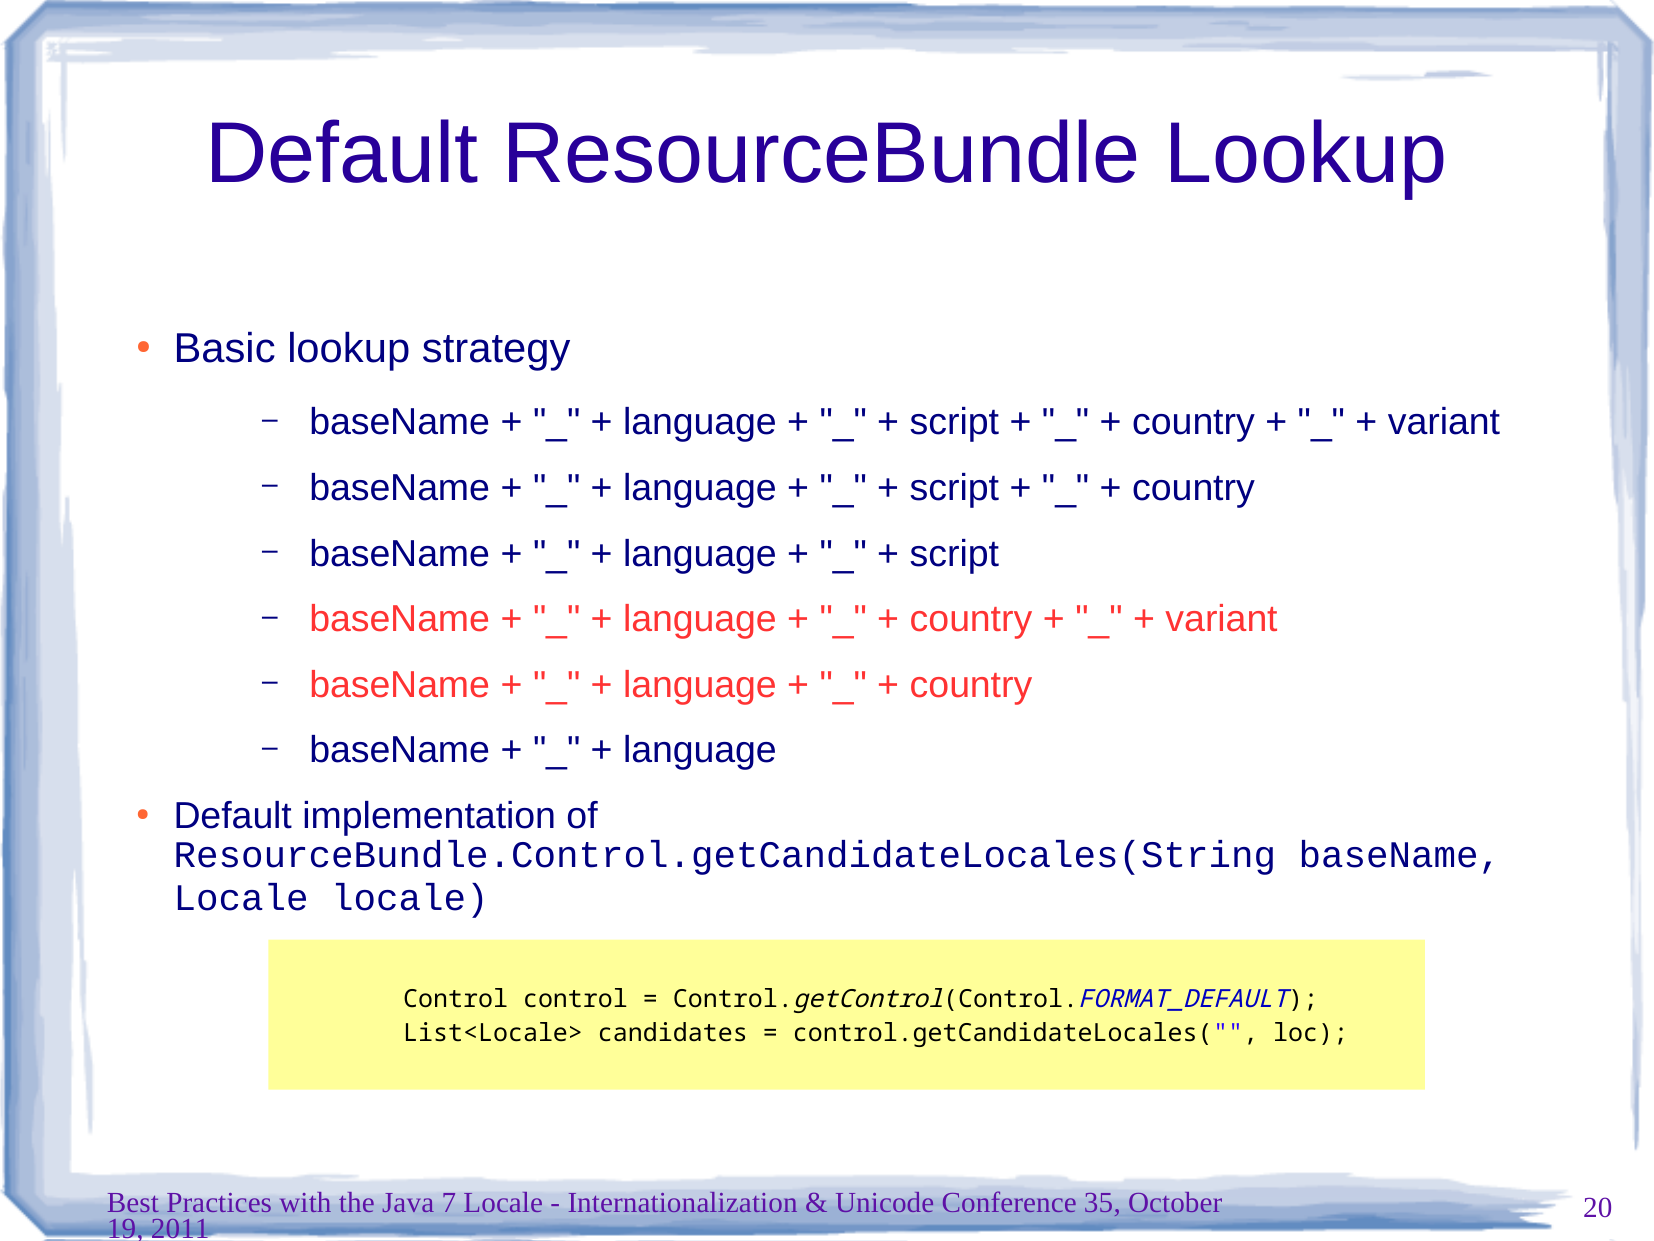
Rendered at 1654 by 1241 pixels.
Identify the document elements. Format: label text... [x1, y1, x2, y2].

title Default ResourceBundle Lookup [82, 49, 1571, 257]
list Basic lookup strategy baseName + "_" + language + "_" + script + "_" + country + "_" + variant baseName + "_" + language + "_" + script + "_" + country baseName + "_" + language + "_" + script baseName + "_" + language + "_" + country + "_" + variant baseName + "_" + language + "_" + country baseName + "_" + language Default implementation of ResourceBundle.Control.getCandidateLocales(String baseName, Locale locale) [118, 324, 1571, 1144]
picture [0, 0, 1654, 1241]
text_box Control control = Control.getControl(Control.FORMAT_DEFAULT); List<Locale> candidates = control.getCandidateLocales("", loc); [268, 939, 1425, 1090]
